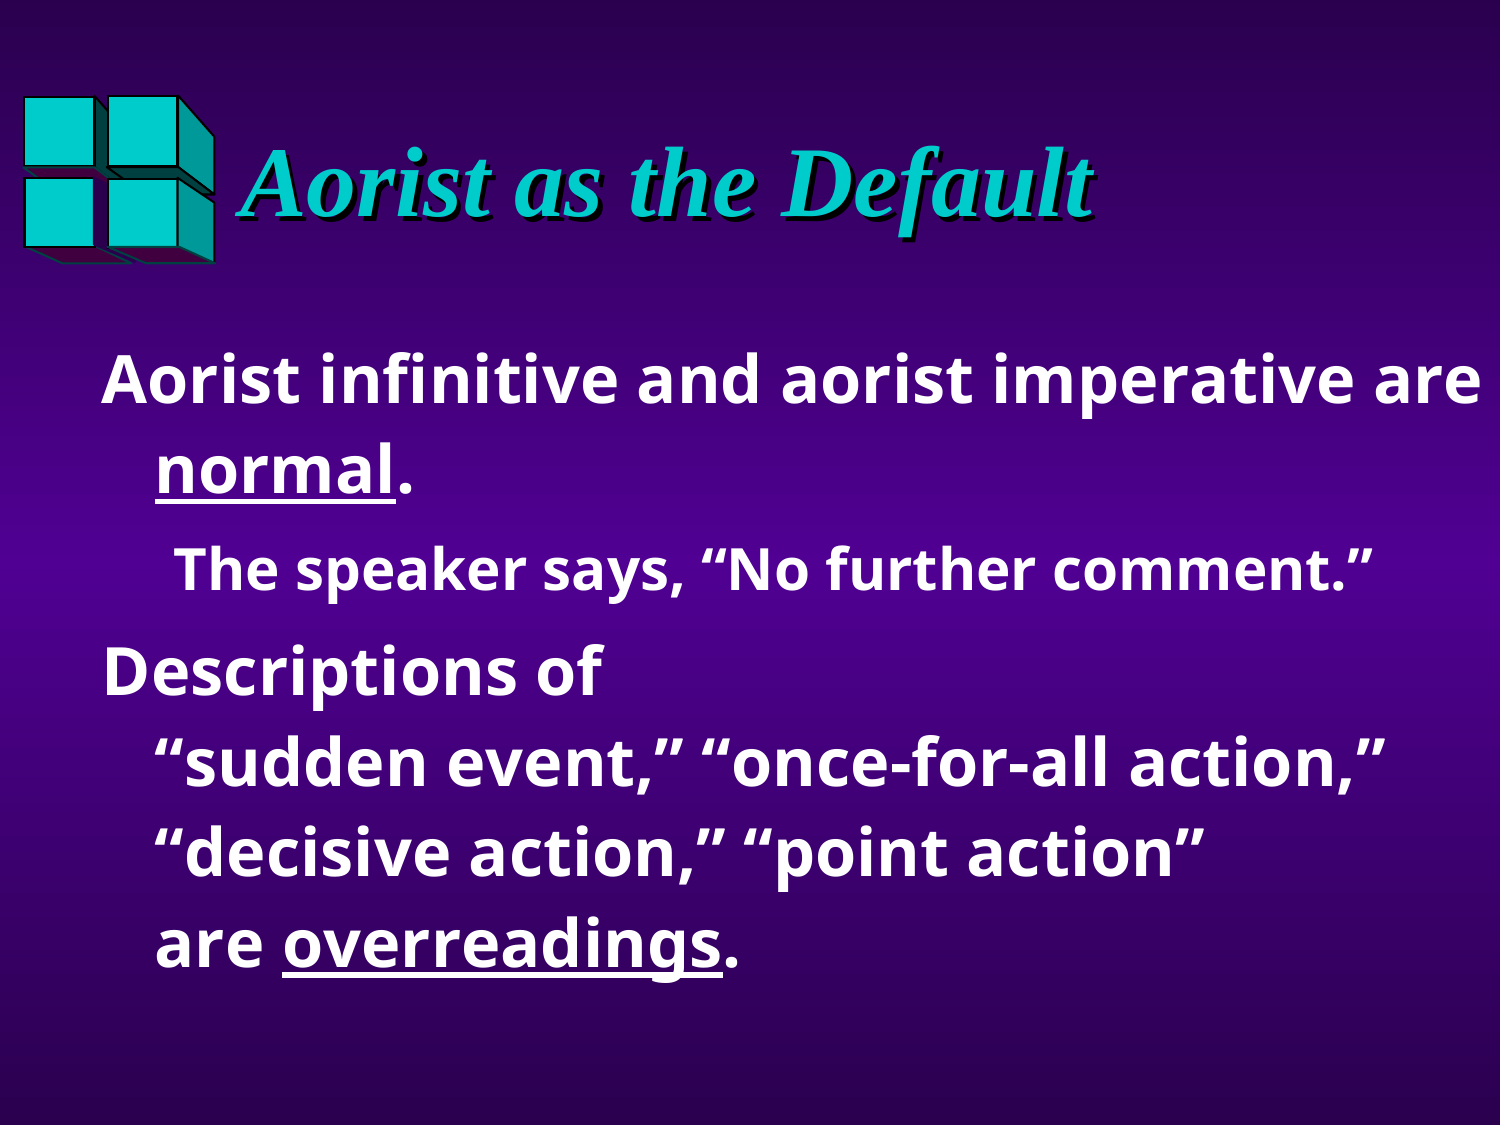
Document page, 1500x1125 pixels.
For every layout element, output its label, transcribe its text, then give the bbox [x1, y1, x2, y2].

list Aorist infinitive and aorist imperative are normal. The speaker says, “No further comment.” Descriptions of “sudden event,” “once-for-all action,” “decisive action,” “point action” are overreadings. [87, 324, 1500, 1001]
title Aorist as the Default [224, 78, 1388, 288]
